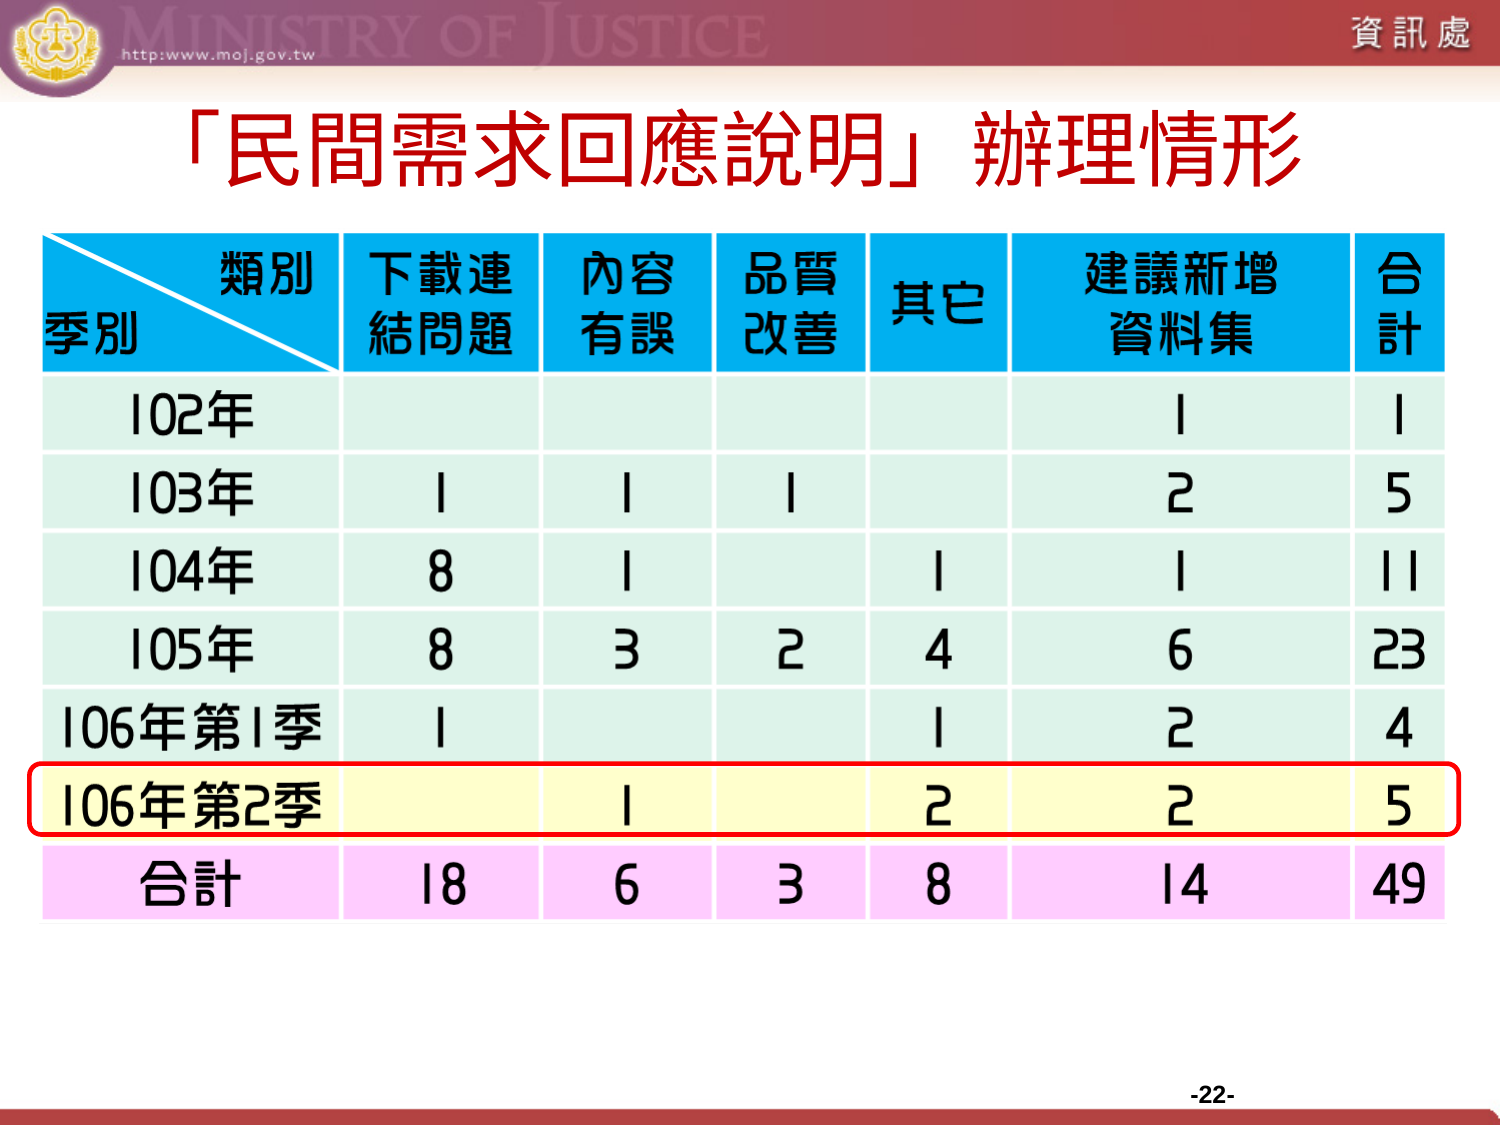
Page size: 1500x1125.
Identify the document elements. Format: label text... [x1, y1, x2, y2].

text_box -22- [1175, 1070, 1488, 1109]
picture [39, 766, 1447, 832]
picture [39, 837, 1447, 949]
text_box 「民間需求回應說明」辦理情形 [123, 90, 1333, 207]
picture [39, 228, 1447, 761]
